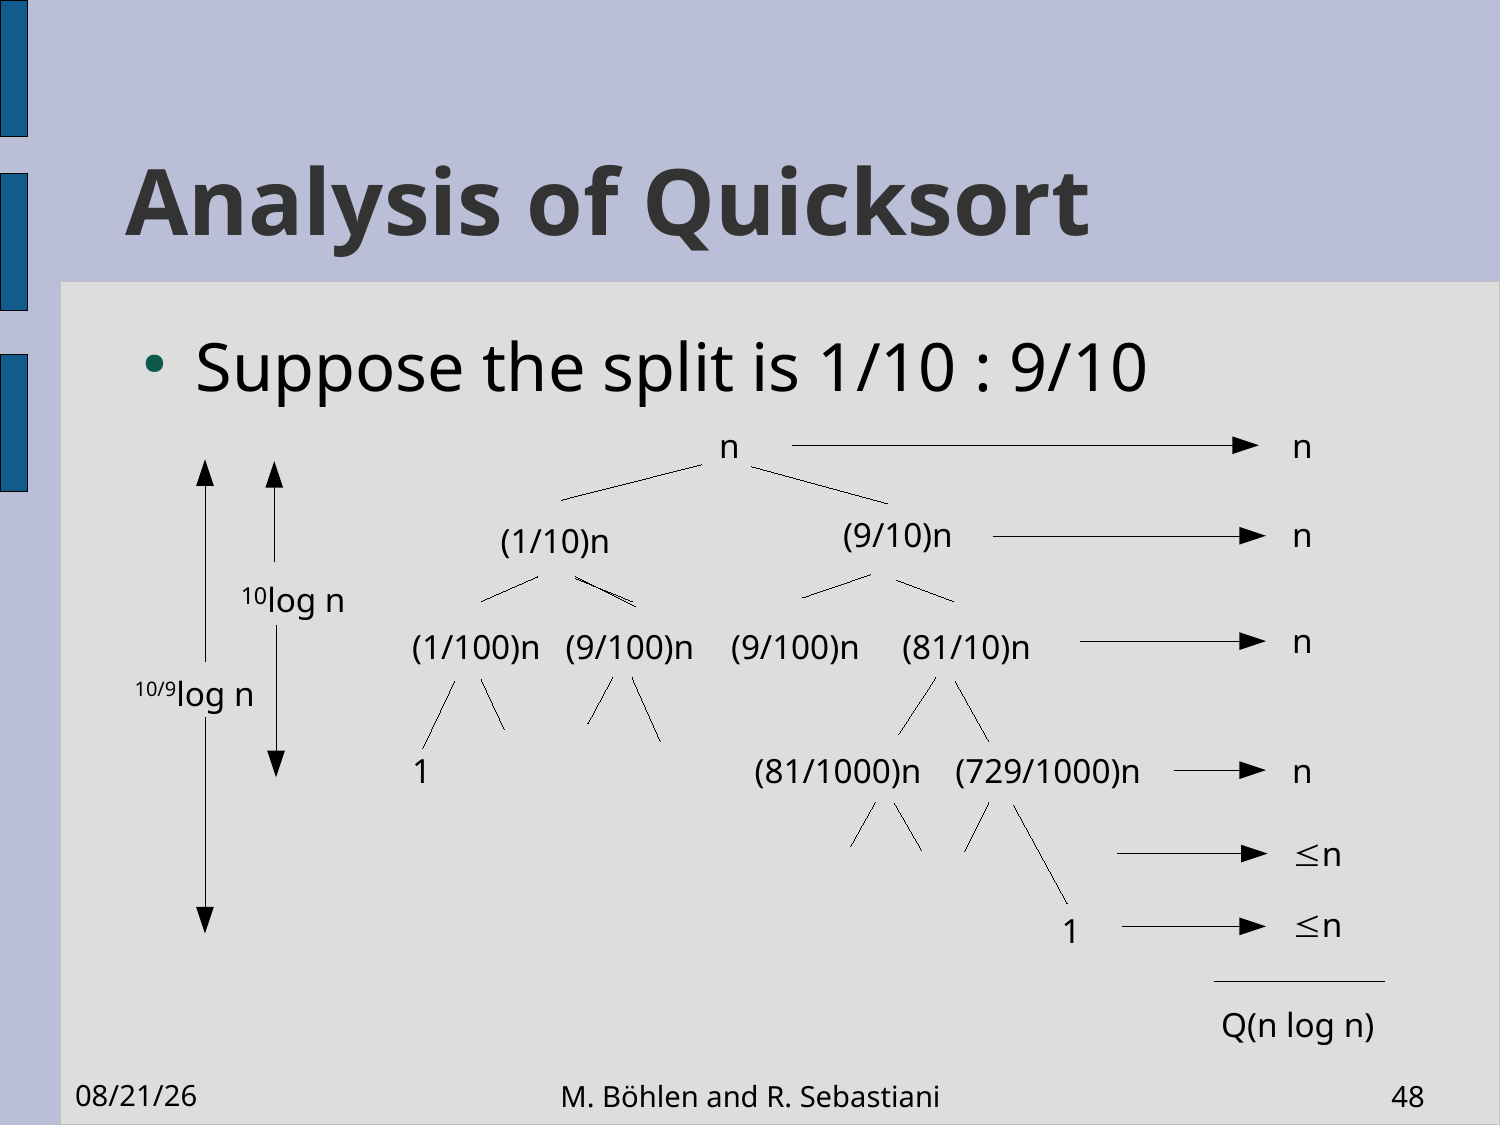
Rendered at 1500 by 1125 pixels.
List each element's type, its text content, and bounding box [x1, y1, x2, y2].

text_box (1/100)n [397, 616, 550, 682]
text_box 10/9log n [119, 663, 266, 730]
text_box (9/10)n [828, 504, 977, 570]
text_box (9/100)n [550, 616, 716, 682]
text_box (1/10)n [485, 510, 634, 576]
text_box n [1277, 610, 1368, 676]
text_box n [1277, 415, 1368, 482]
text_box (81/1000)n [739, 740, 940, 806]
text_box 1 [397, 740, 488, 806]
text_box n [1277, 823, 1368, 889]
text_box (9/100)n [716, 616, 883, 682]
text_box 1 [1046, 900, 1137, 966]
list Suppose the split is 1/10 : 9/10 [110, 312, 1392, 1037]
text_box n [1277, 740, 1368, 806]
text_box 10log n [226, 569, 355, 635]
title Analysis of Quicksort [110, 67, 1392, 271]
text_box n [1277, 504, 1368, 570]
text_box (729/1000)n [940, 740, 1163, 806]
text_box Q(n log n) [1206, 994, 1390, 1060]
text_box n [1277, 894, 1368, 960]
text_box (81/10)n [887, 616, 1054, 682]
text_box n [704, 415, 795, 482]
